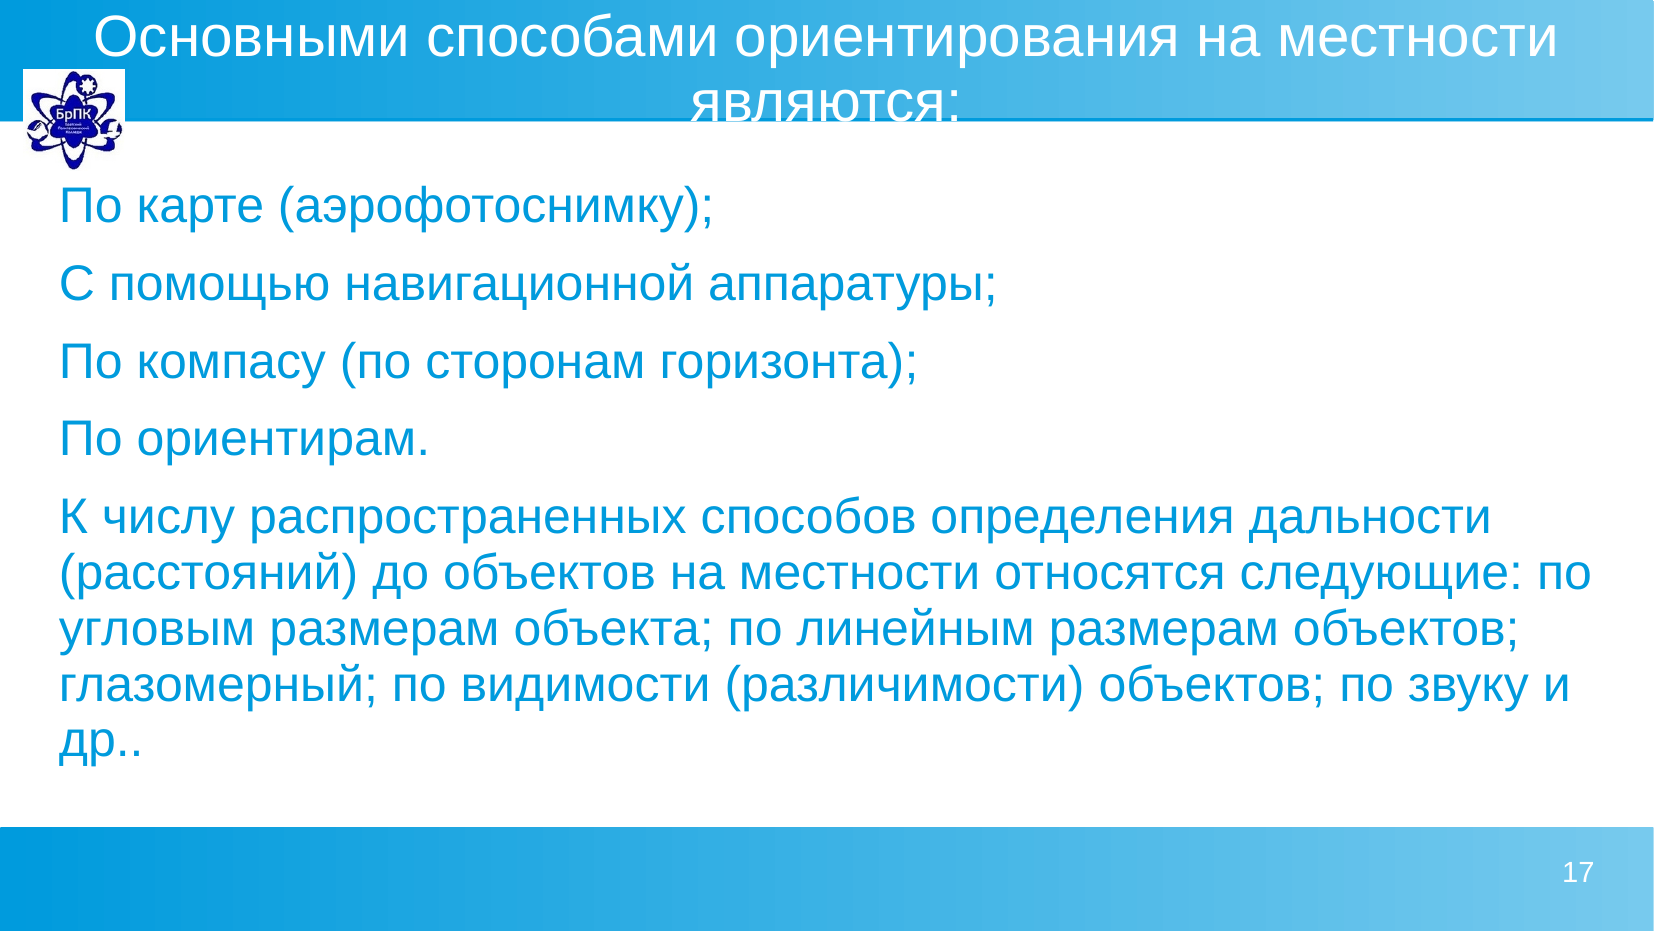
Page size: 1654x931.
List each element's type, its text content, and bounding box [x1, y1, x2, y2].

title Основными способами ориентирования на местности являются: [59, 3, 1595, 134]
picture [23, 70, 125, 171]
list По карте (аэрофотоснимку); С помощью навигационной аппаратуры; По компасу (по сторонам горизонта); По ориентирам. К числу распространенных способов определения дальности (расстояний) до объектов на местности относятся следующие: по угловым размерам объекта; по линейным размерам объектов; глазомерный; по видимости (различимости) объектов; по звуку и др.. [59, 177, 1595, 768]
